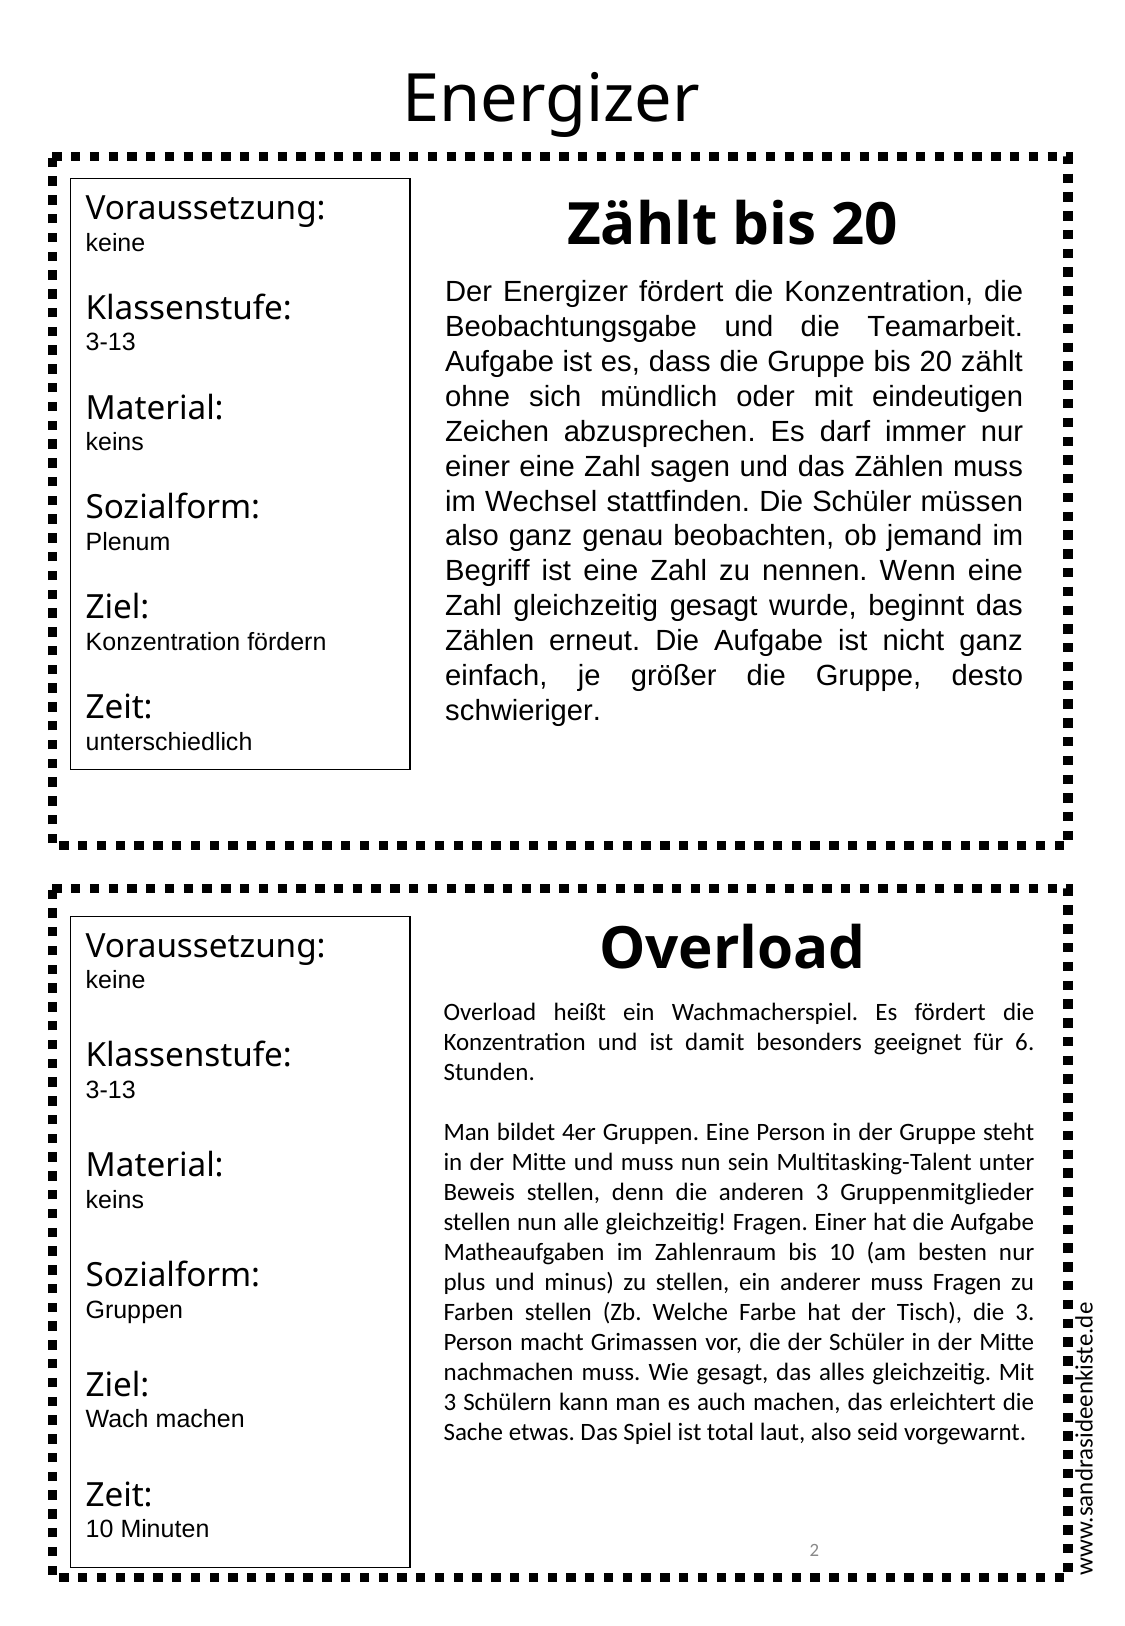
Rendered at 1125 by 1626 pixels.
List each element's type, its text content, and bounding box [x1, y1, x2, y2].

text_box Zählt bis 20 [410, 178, 1055, 265]
text_box Voraussetzung: keine Klassenstufe: 3-13 Material: keins Sozialform: Gruppen Ziel: Wach machen Zeit: 10 Minuten [70, 916, 411, 1568]
text_box Overload heißt ein Wachmacherspiel. Es fördert die Konzentration und ist damit besonders geeignet für 6. Stunden. Man bildet 4er Gruppen. Eine Person in der Gruppe steht in der Mitte und muss nun sein Multitasking-Talent unter Beweis stellen, denn die anderen 3 Gruppenmitglieder stellen nun alle gleichzeitig! Fragen. Einer hat die Aufgabe Matheaufgaben im Zahlenraum bis 10 (am besten nur plus und minus) zu stellen, ein anderer muss Fragen zu Farben stellen (Zb. Welche Farbe hat der Tisch), die 3. Person macht Grimassen vor, die der Schüler in der Mitte nachmachen muss. Wie gesagt, das alles gleichzeitig. Mit 3 Schülern kann man es auch machen, das erleichtert die Sache etwas. Das Spiel ist total laut, also seid vorgewarnt. [428, 988, 1053, 1458]
text_box Energizer [52, 47, 1069, 144]
text_box Der Energizer fördert die Konzentration, die Beobachtungsgabe und die Teamarbeit. Aufgabe ist es, dass die Gruppe bis 20 zählt ohne sich mündlich oder mit eindeutigen Zeichen abzusprechen. Es darf immer nur einer eine Zahl sagen und das Zählen muss im Wechsel stattfinden. Die Schüler müssen also ganz genau beobachten, ob jemand im Begriff ist eine Zahl zu nennen. Wenn eine Zahl gleichzeitig gesagt wurde, beginnt das Zählen erneut. Die Aufgabe ist nicht ganz einfach, je größer die Gruppe, desto schwieriger. [430, 264, 1039, 740]
text_box [794, 1506, 1048, 1593]
text_box Voraussetzung: keine Klassenstufe: 3-13 Material: keins Sozialform: Plenum Ziel: Konzentration fördern Zeit: unterschiedlich [70, 178, 411, 770]
text_box www.sandrasideenkiste.de [1059, 1074, 1106, 1591]
text_box Overload [410, 902, 1055, 989]
